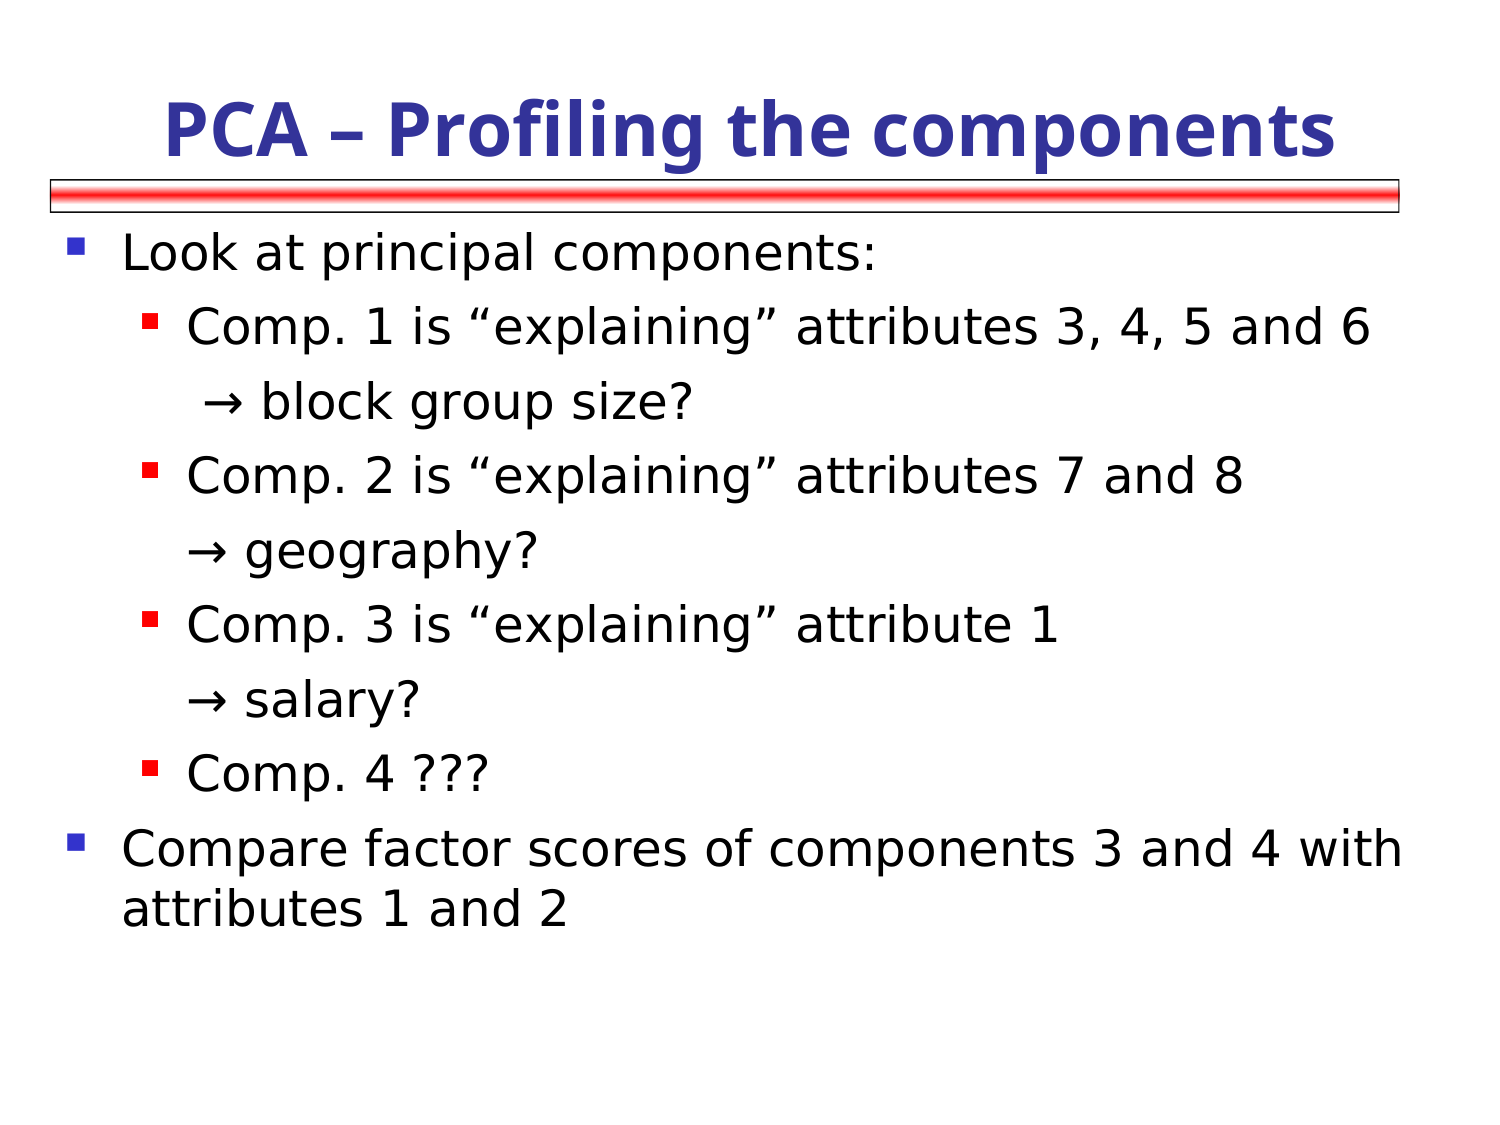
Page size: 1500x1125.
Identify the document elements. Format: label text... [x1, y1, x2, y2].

title PCA – Profiling the components [0, 74, 1500, 180]
list Look at principal components: Comp. 1 is “explaining” attributes 3, 4, 5 and 6 → block group size? Comp. 2 is “explaining” attributes 7 and 8 → geography? Comp. 3 is “explaining” attribute 1 → salary? Comp. 4 ??? Compare factor scores of components 3 and 4 with attributes 1 and 2 [49, 212, 1425, 1081]
